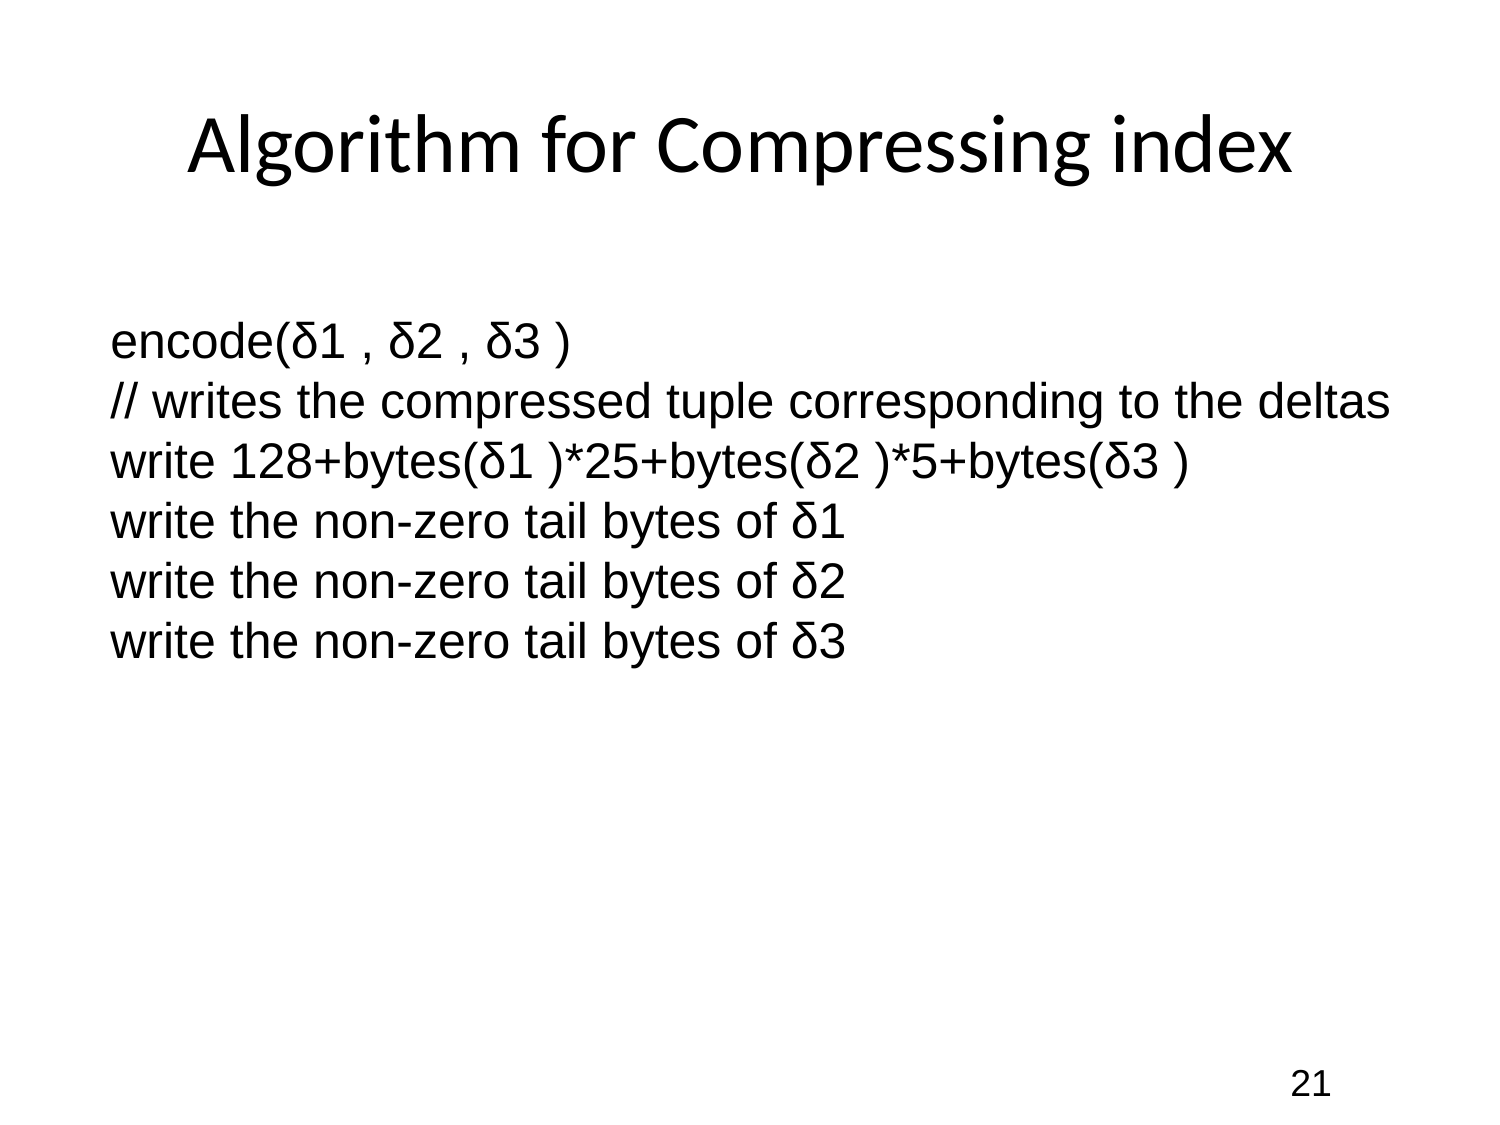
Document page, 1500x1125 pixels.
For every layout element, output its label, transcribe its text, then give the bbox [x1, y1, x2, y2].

text_box Algorithm for Compressing index [75, 44, 1425, 233]
text_box encode(δ1 , δ2 , δ3 ) // writes the compressed tuple corresponding to the deltas write 128+bytes(δ1 )*25+bytes(δ2 )*5+bytes(δ3 ) write the non-zero tail bytes of δ1 write the non-zero tail bytes of δ2 write the non-zero tail bytes of δ3 [75, 263, 1395, 916]
